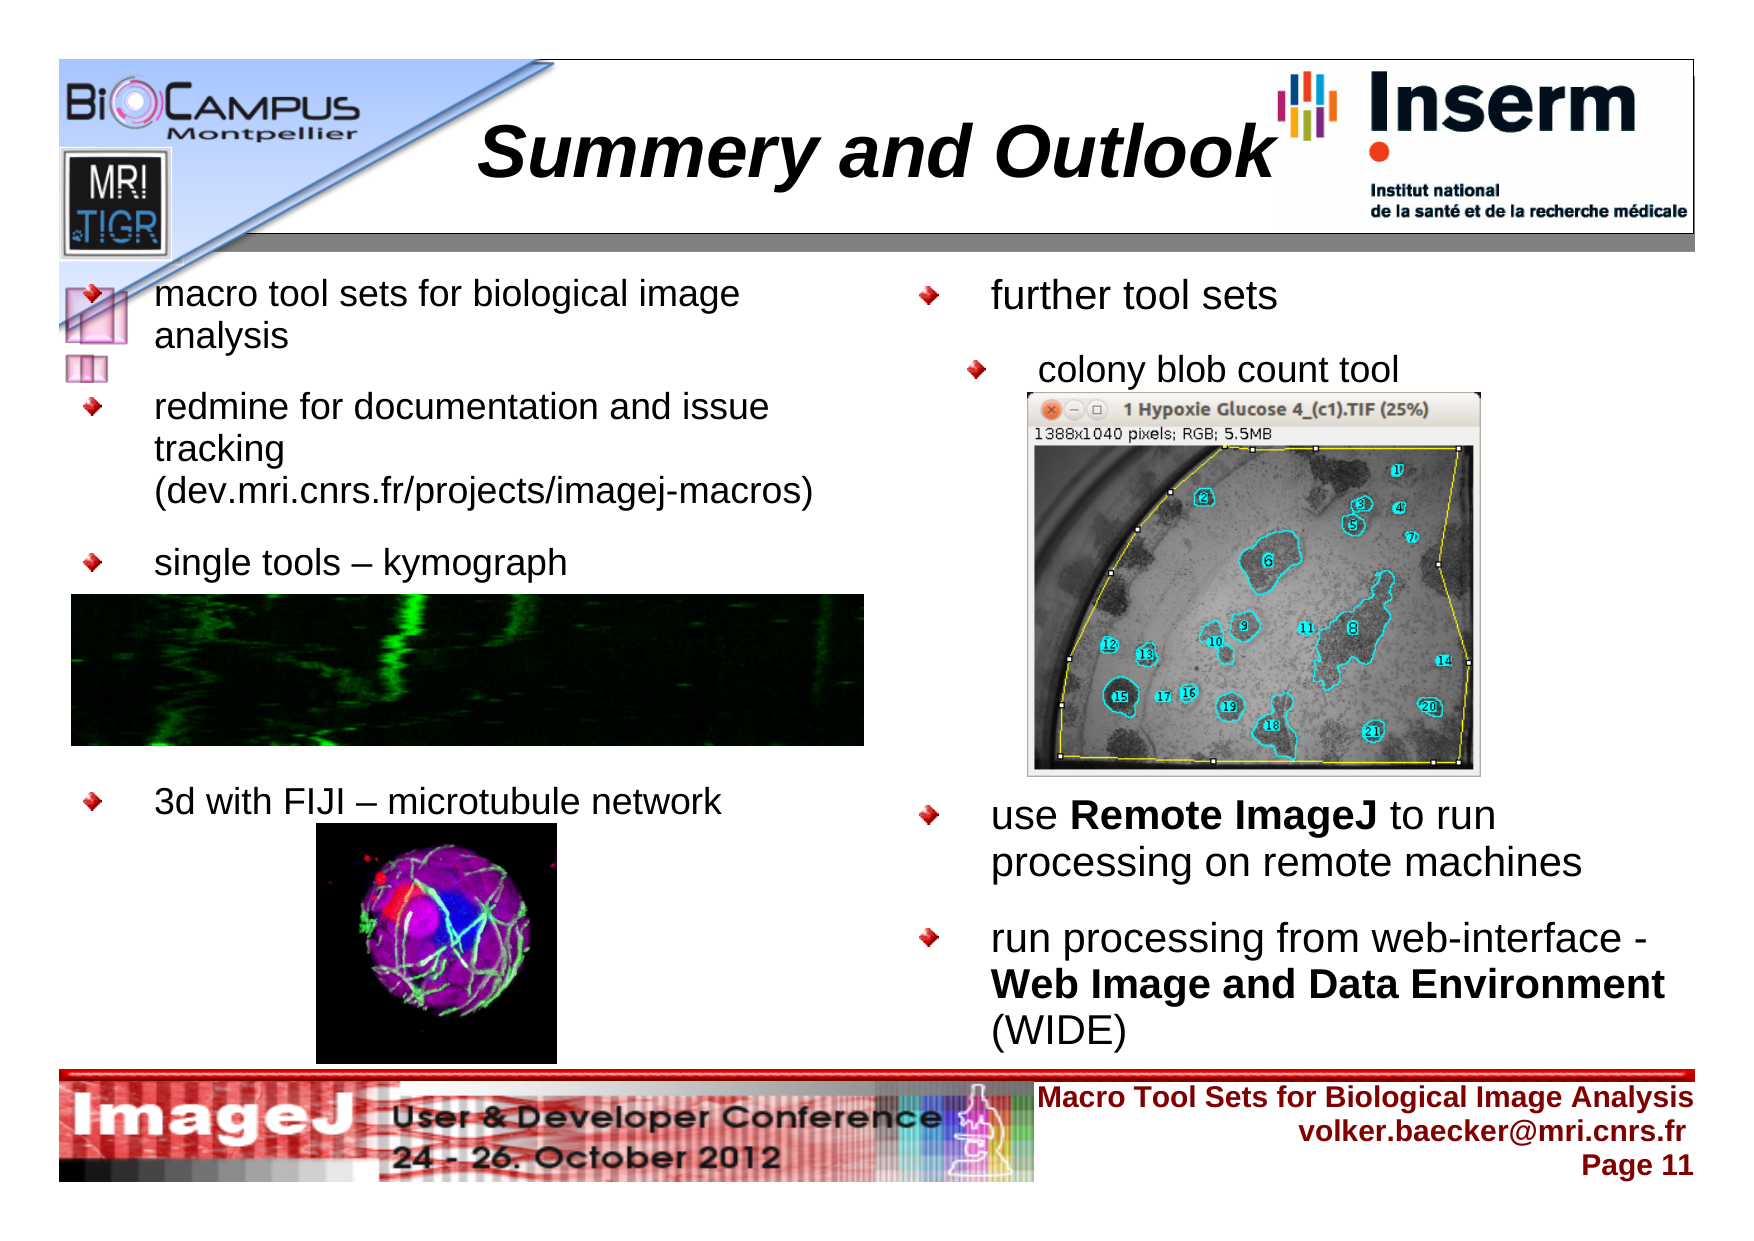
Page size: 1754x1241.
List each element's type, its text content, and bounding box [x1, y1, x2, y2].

picture [59, 1069, 1695, 1182]
picture [1027, 392, 1481, 777]
list macro tool sets for biological image analysis redmine for documentation and issue tracking (dev.mri.cnrs.fr/projects/imagej-macros) single tools – kymograph 3d with FIJI – microtubule network [71, 746, 864, 1055]
picture [316, 823, 557, 1064]
picture [71, 594, 864, 746]
title Summery and Outlook [59, 59, 1695, 244]
list macro tool sets for biological image analysis redmine for documentation and issue tracking (dev.mri.cnrs.fr/projects/imagej-macros) single tools – kymograph 3d with FIJI – microtubule network [71, 272, 864, 594]
list further tool sets colony blob count tool use Remote ImageJ to run processing on remote machines run processing from web-interface - Web Image and Data Environment (WIDE) [908, 272, 1691, 1055]
picture [59, 244, 562, 384]
